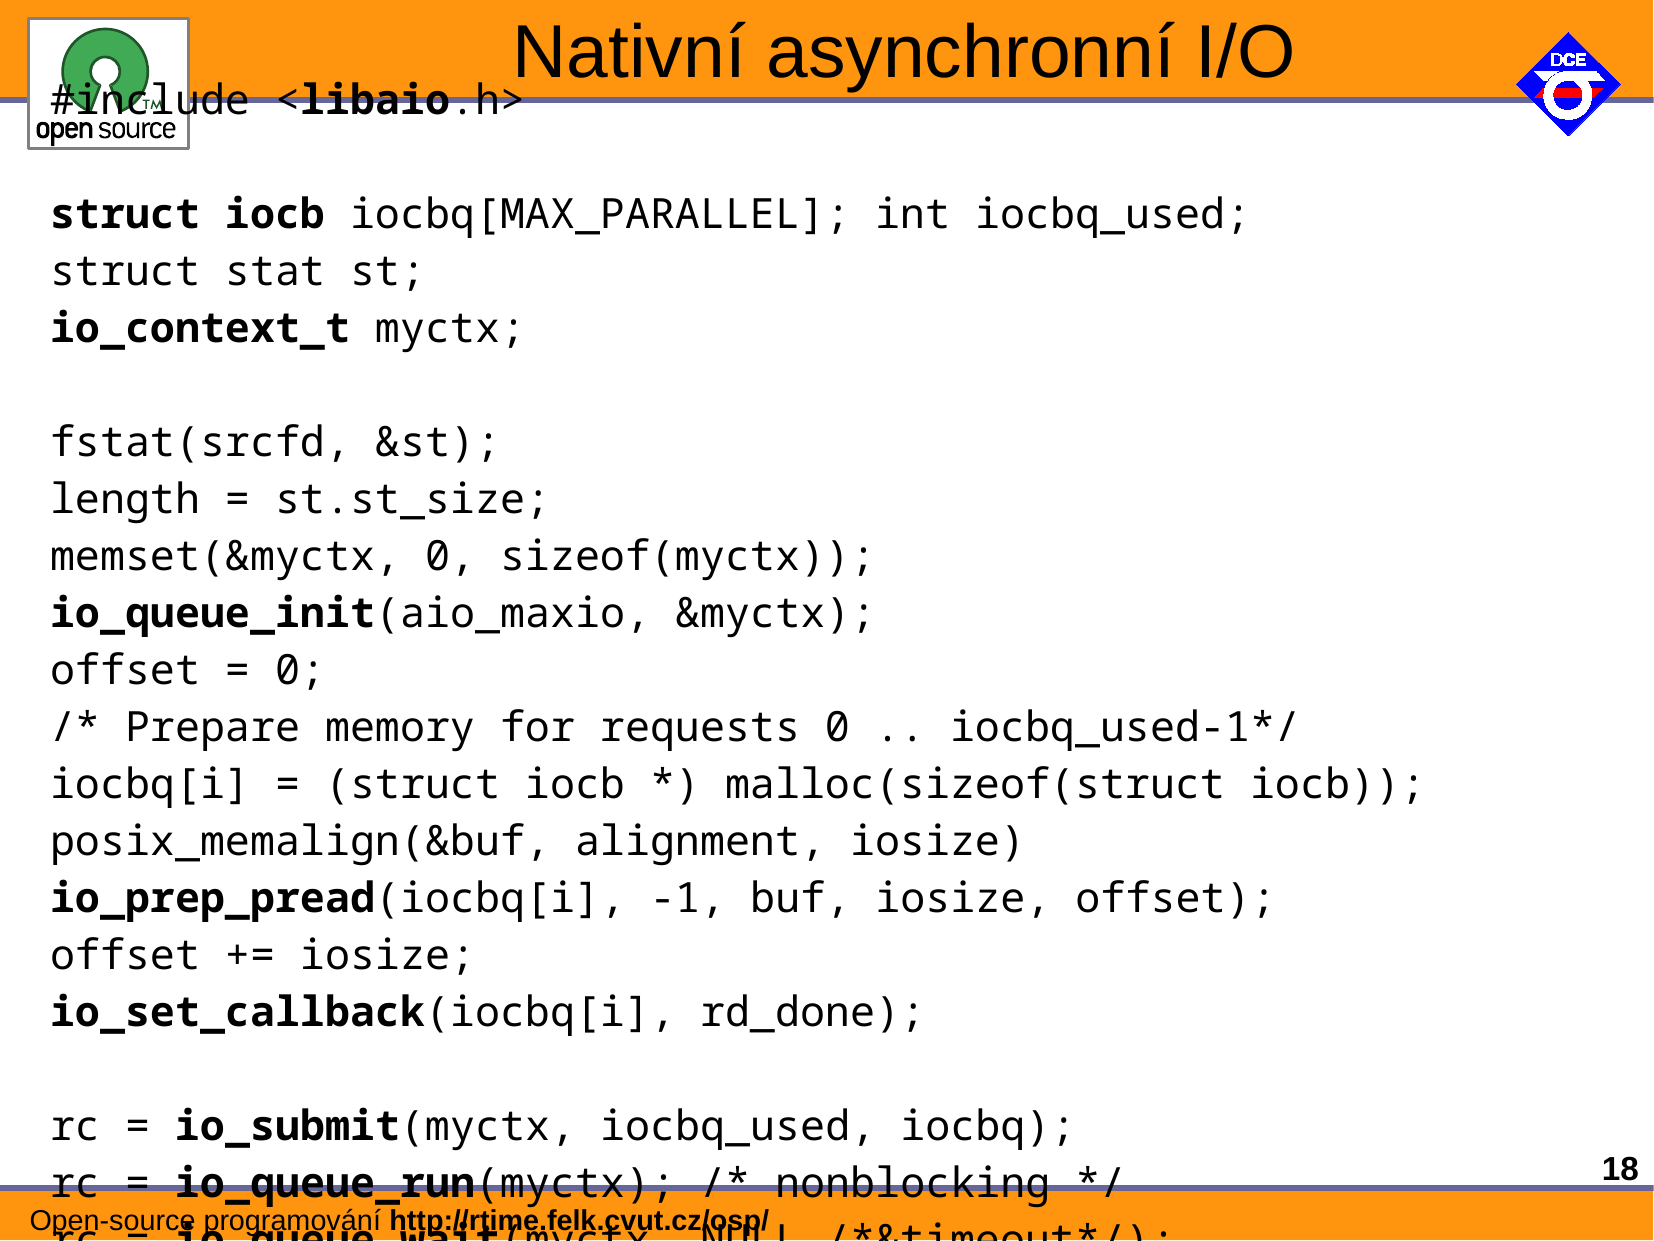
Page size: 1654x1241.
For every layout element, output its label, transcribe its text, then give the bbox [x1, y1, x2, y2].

title Nativní asynchronní I/O [178, 4, 1631, 98]
text_box #include <libaio.h> struct iocb iocbq[MAX_PARALLEL]; int iocbq_used; struct stat st; io_context_t myctx; fstat(srcfd, &st); length = st.st_size; memset(&myctx, 0, sizeof(myctx)); io_queue_init(aio_maxio, &myctx); offset = 0; /* Prepare memory for requests 0 .. iocbq_used-1*/ iocbq[i] = (struct iocb *) malloc(sizeof(struct iocb)); posix_memalign(&buf, alignment, iosize) io_prep_pread(iocbq[i], -1, buf, iosize, offset); offset += iosize; io_set_callback(iocbq[i], rd_done); rc = io_submit(myctx, iocbq_used, iocbq); rc = io_queue_run(myctx); /* nonblocking */ rc = io_queue_wait(myctx, NULL /*&timeout*/); [49, 175, 1573, 1162]
